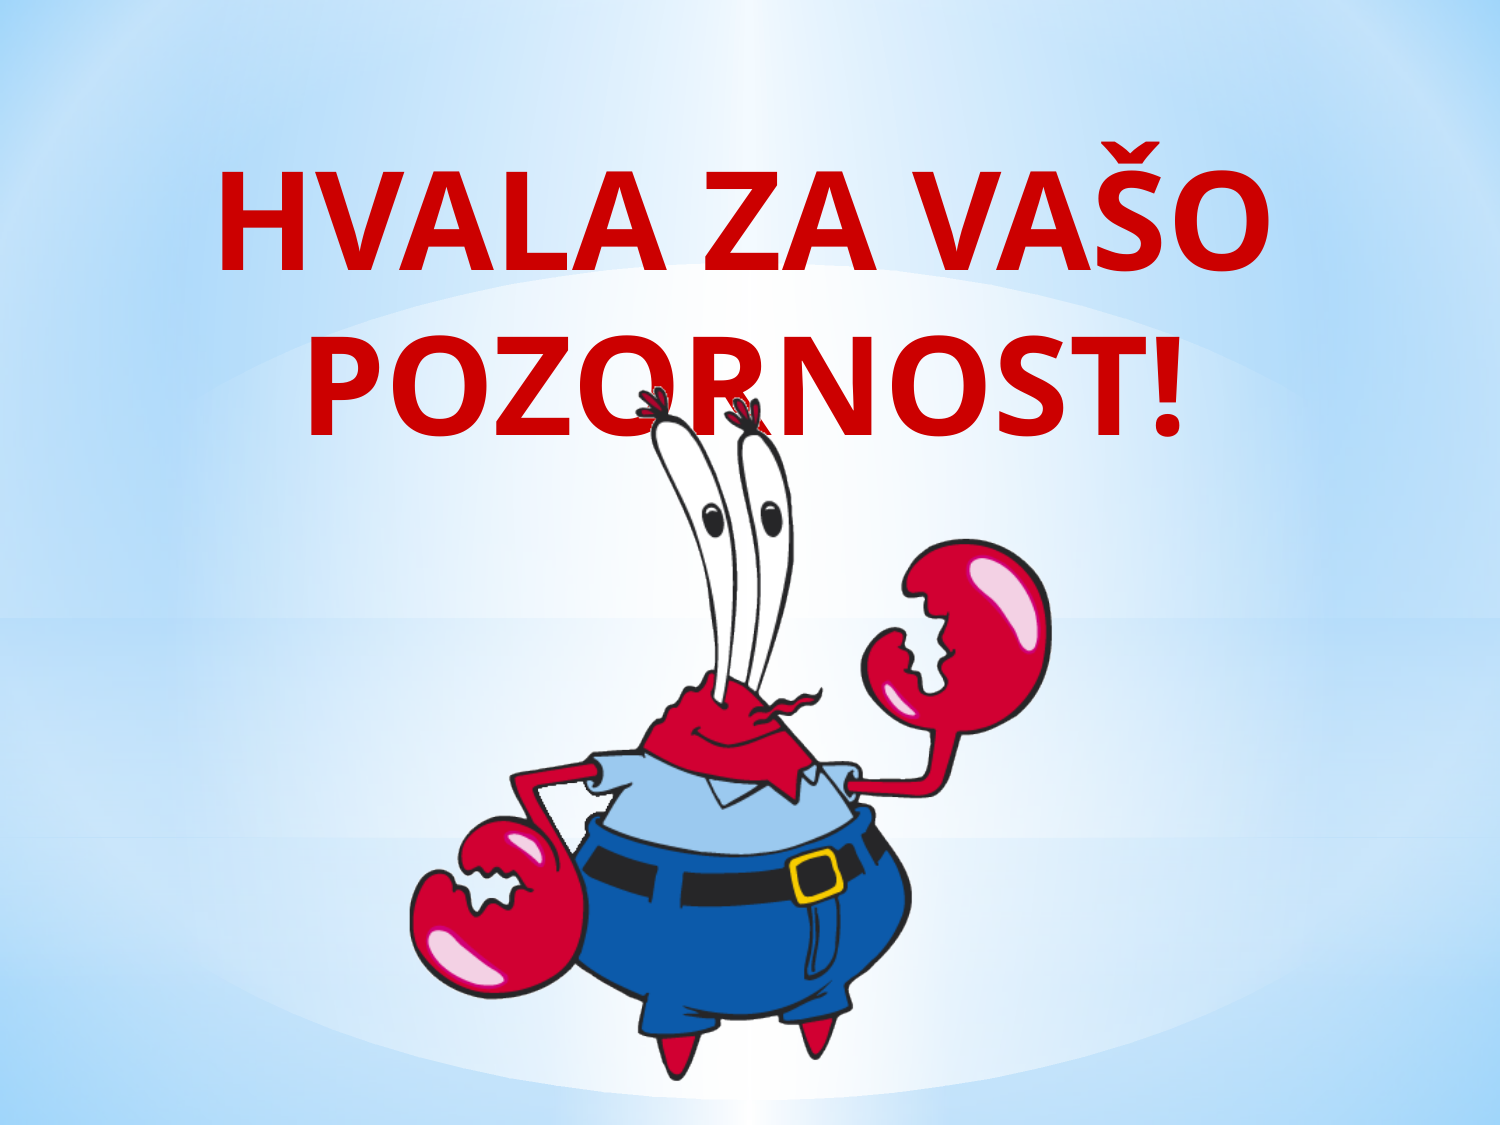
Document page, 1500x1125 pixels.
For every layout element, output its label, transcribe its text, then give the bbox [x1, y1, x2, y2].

picture [383, 385, 1083, 1084]
title HVALA ZA VAŠO POZORNOST! [147, 125, 1341, 634]
